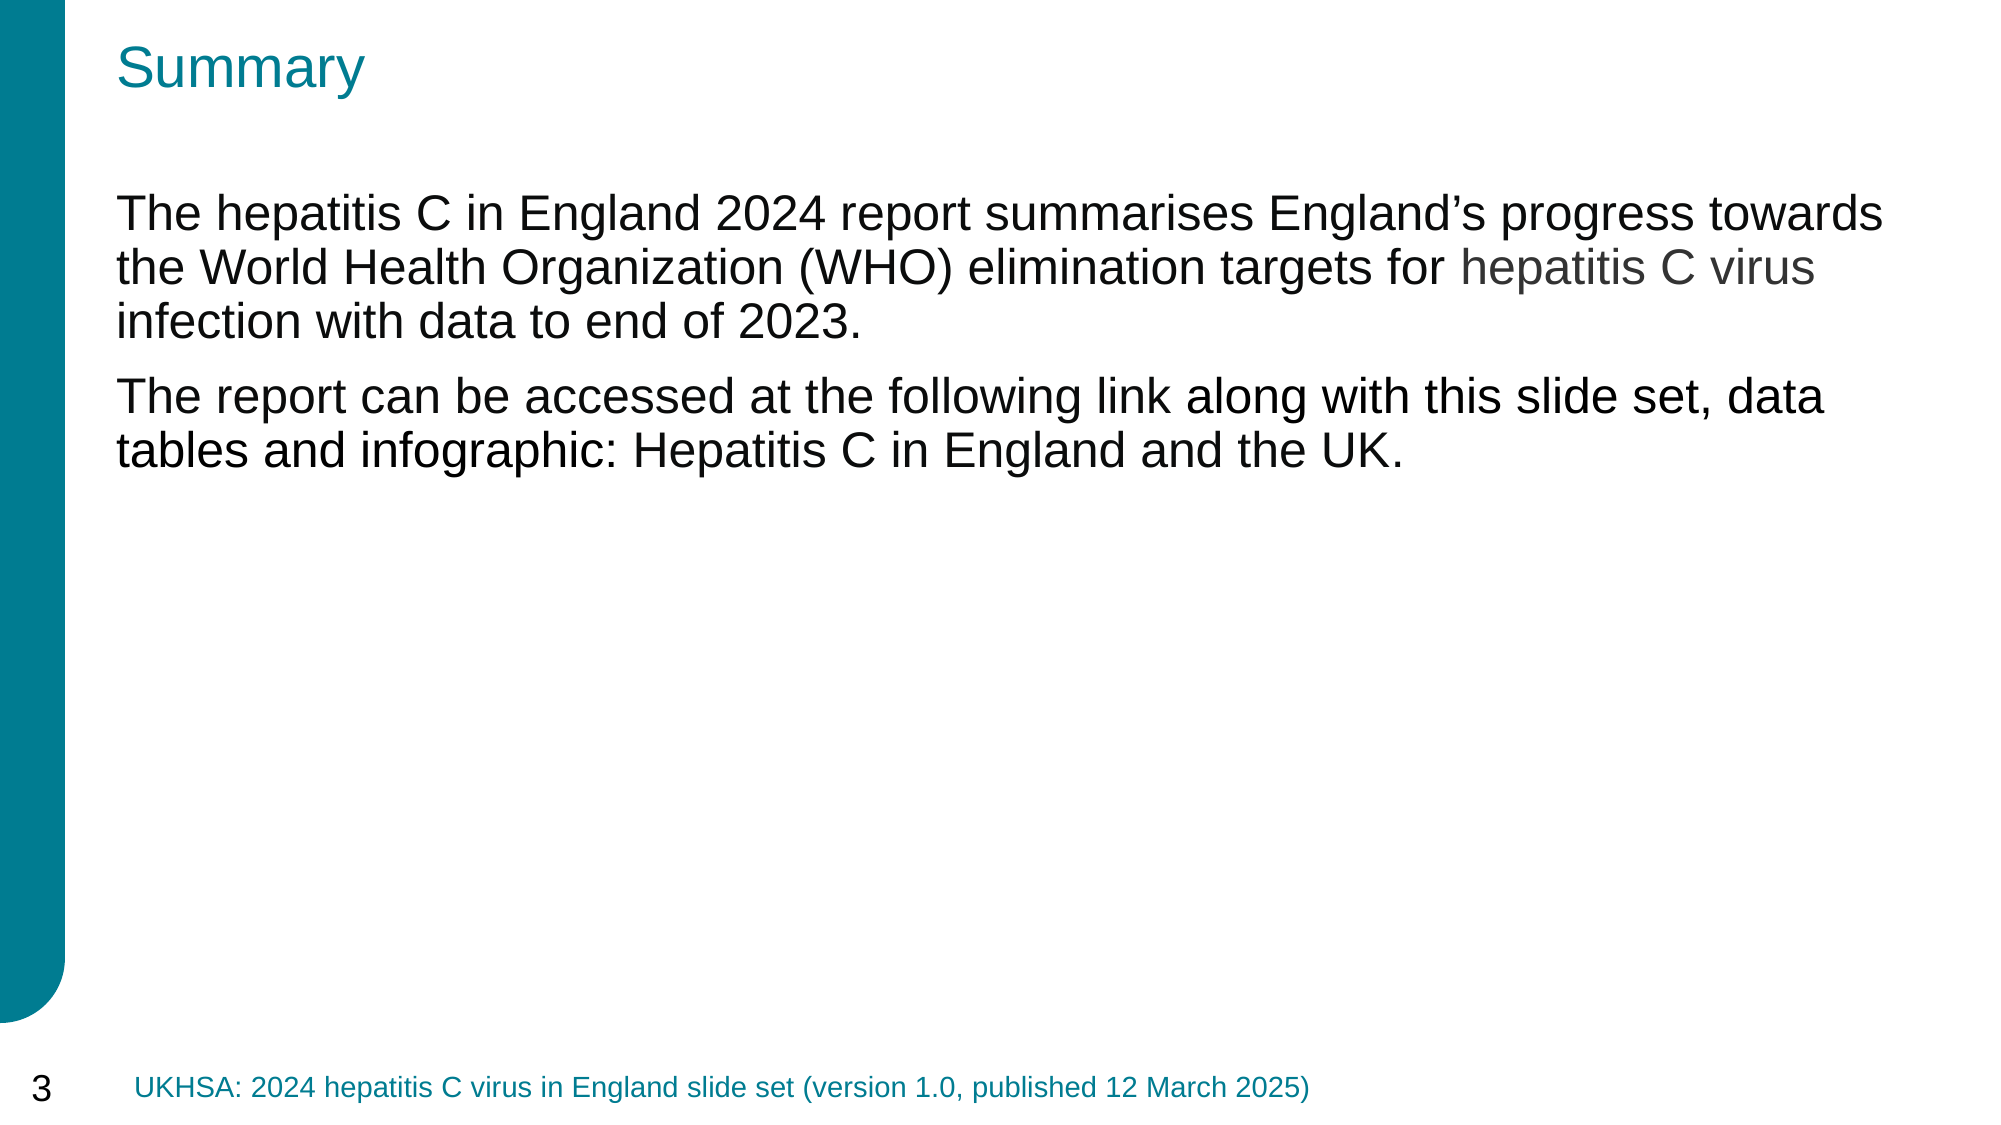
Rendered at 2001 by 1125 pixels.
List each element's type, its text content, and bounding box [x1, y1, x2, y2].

list The hepatitis C in England 2024 report summarises England’s progress towards the World Health Organization (WHO) elimination targets for hepatitis C virus infection with data to end of 2023. The report can be accessed at the following link along with this slide set, data tables and infographic: Hepatitis C in England and the UK. [101, 179, 1926, 894]
title Summary [101, 29, 1926, 121]
text_box [0, 1055, 91, 1116]
text_box UKHSA: 2024 hepatitis C virus in England slide set (version 1.0, published 12 March 2025) [119, 1056, 1761, 1116]
